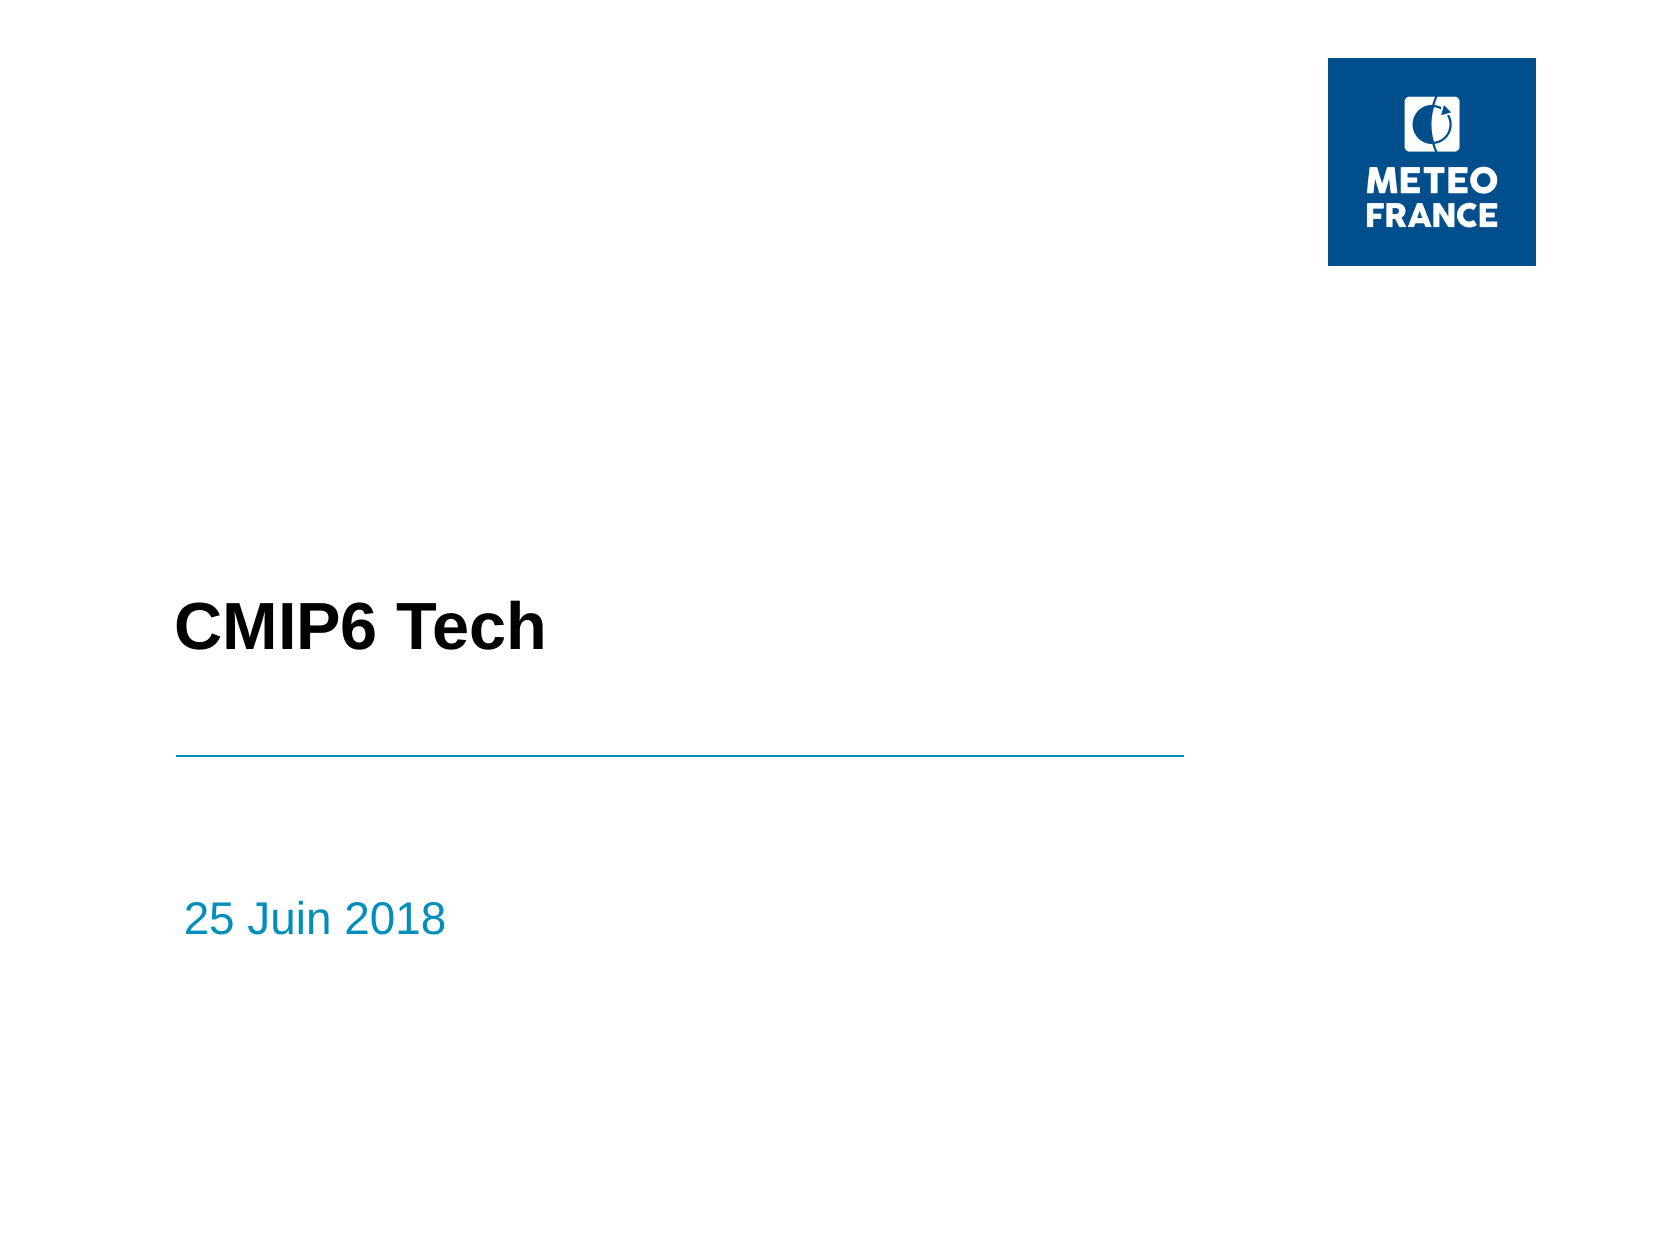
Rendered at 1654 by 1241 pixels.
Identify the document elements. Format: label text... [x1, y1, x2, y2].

title CMIP6 Tech [174, 513, 1518, 739]
title 25 Juin 2018 [183, 813, 1542, 973]
picture [1328, 58, 1536, 266]
